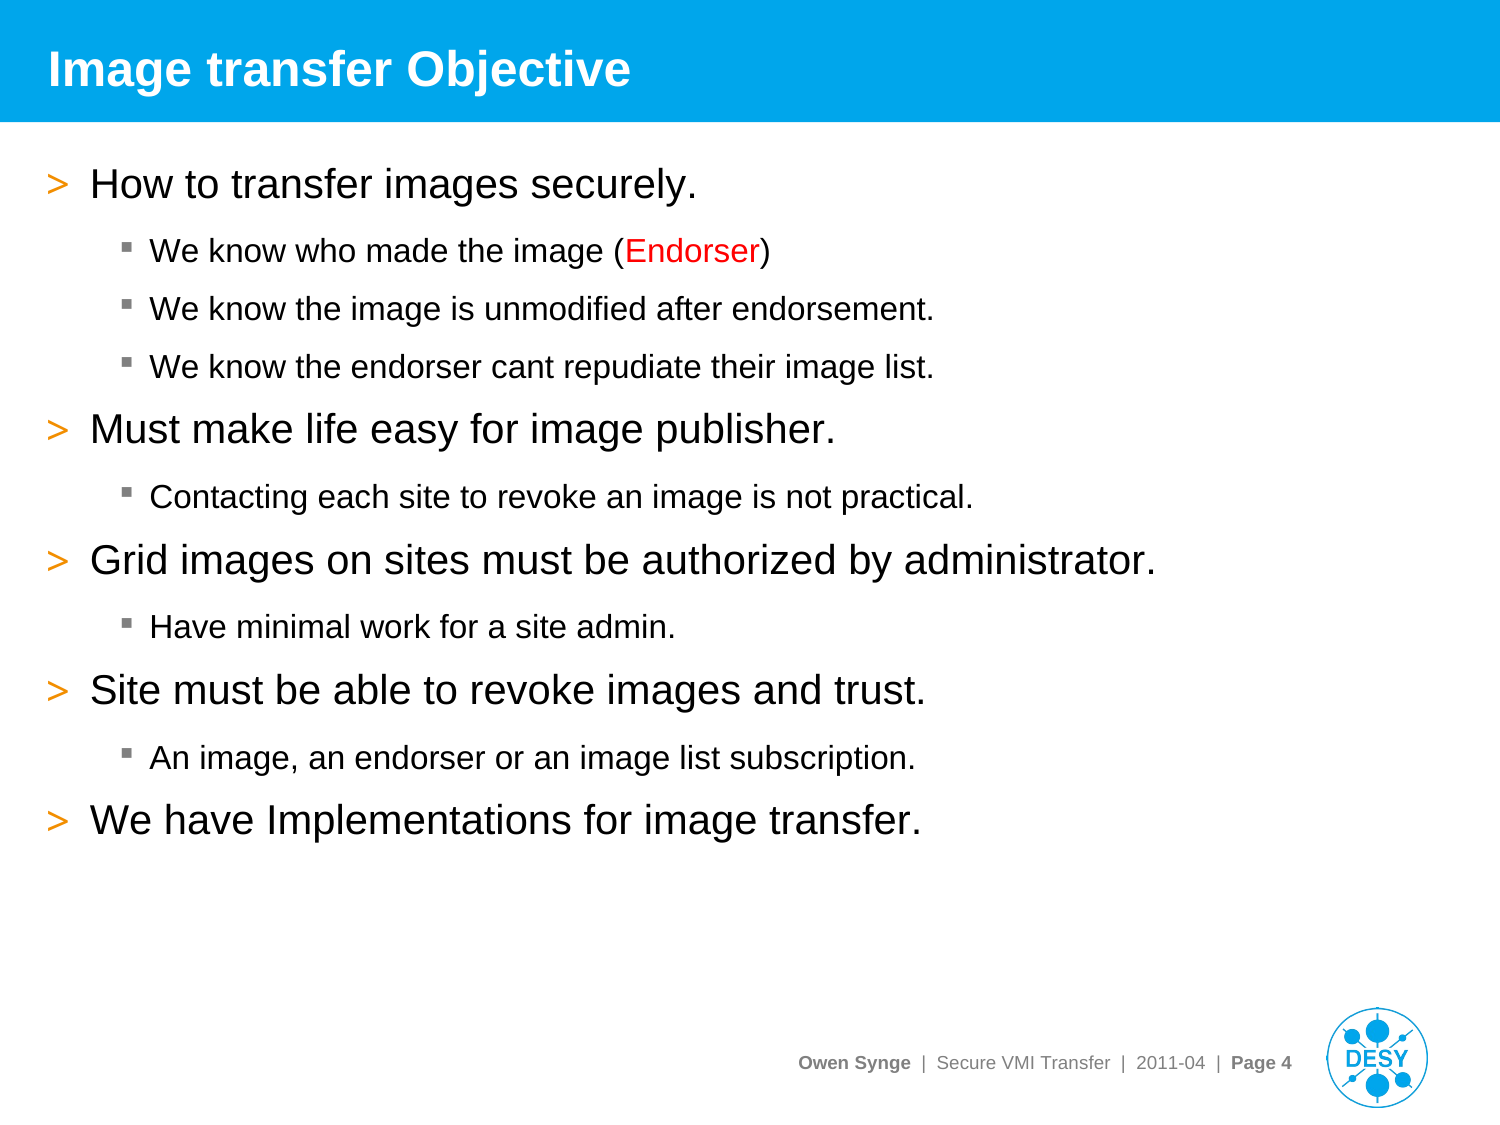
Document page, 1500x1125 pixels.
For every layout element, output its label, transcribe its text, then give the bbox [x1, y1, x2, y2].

title Image transfer Objective [47, 24, 1446, 114]
picture [1326, 1007, 1428, 1108]
list How to transfer images securely. We know who made the image (Endorser) We know the image is unmodified after endorsement. We know the endorser cant repudiate their image list. Must make life easy for image publisher. Contacting each site to revoke an image is not practical. Grid images on sites must be authorized by administrator. Have minimal work for a site admin. Site must be able to revoke images and trust. An image, an endorser or an image list subscription. We have Implementations for image transfer. [46, 160, 1444, 947]
